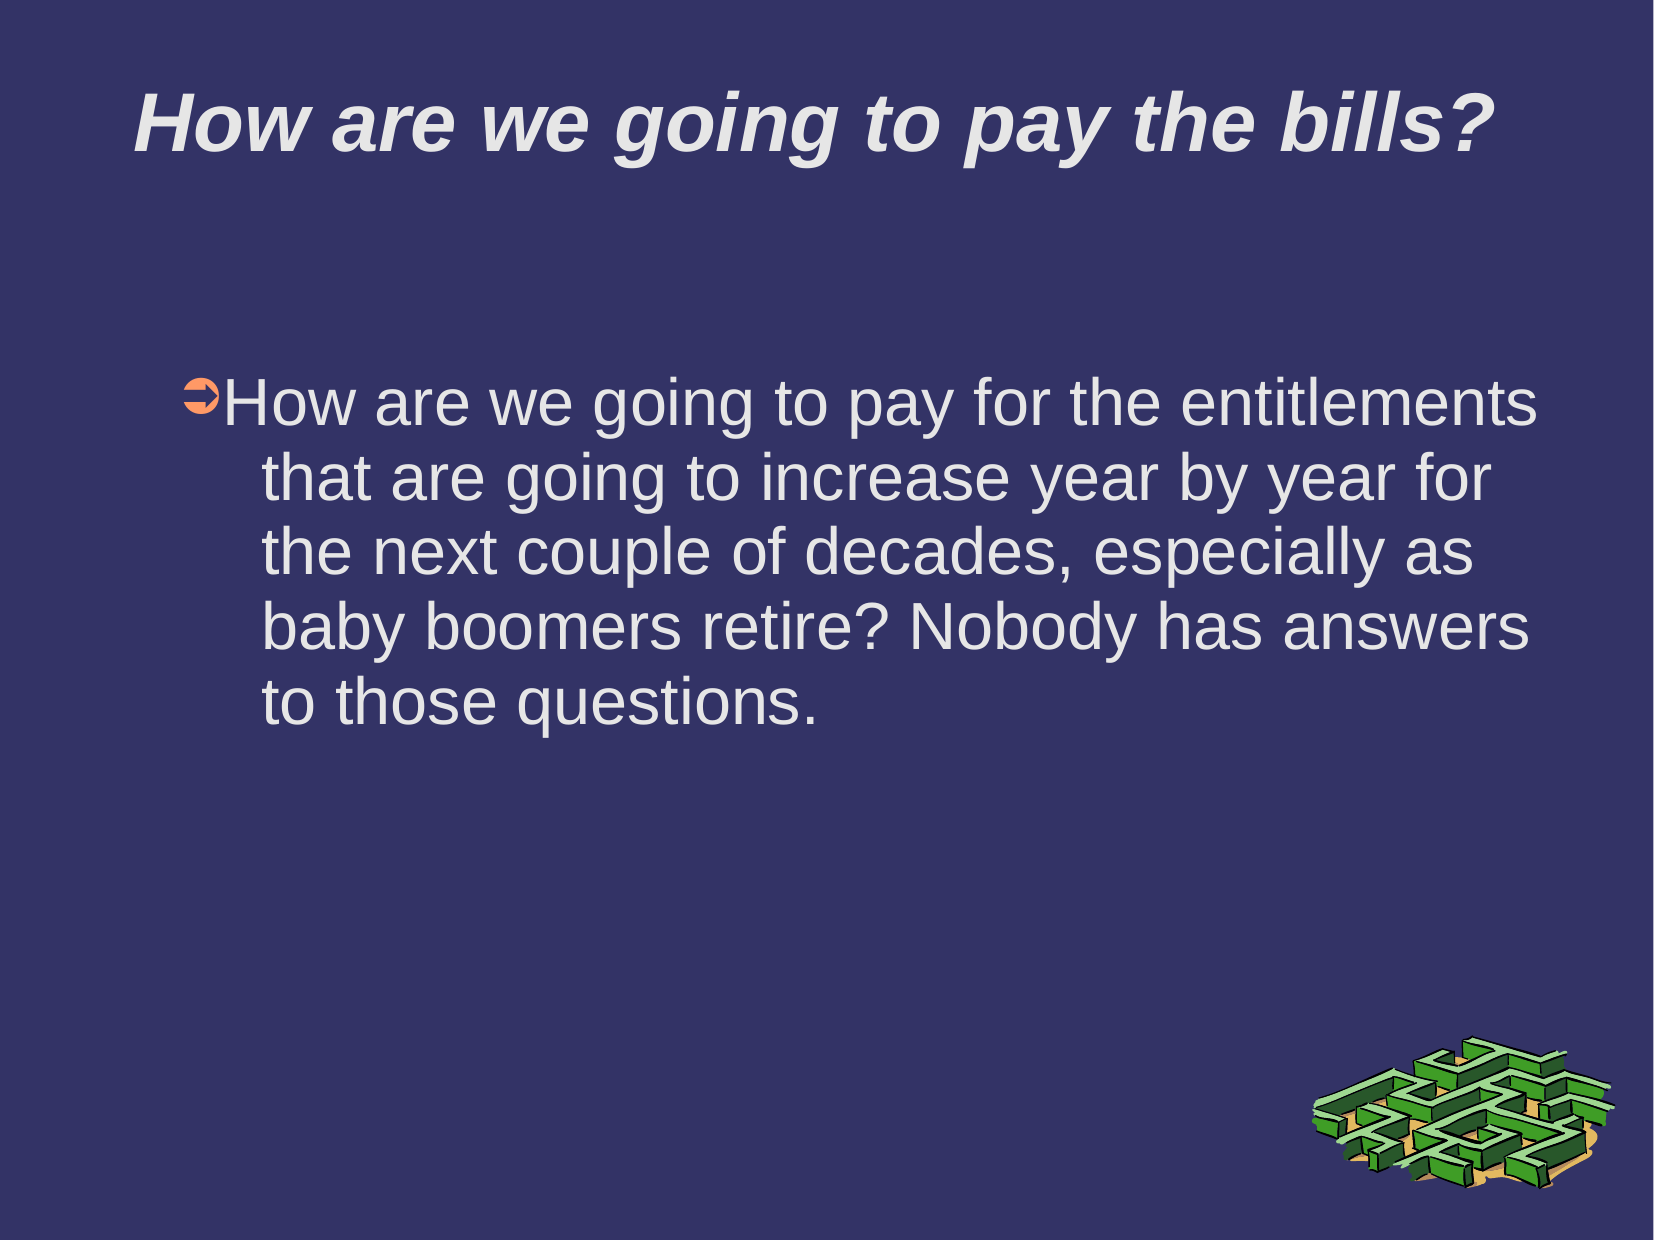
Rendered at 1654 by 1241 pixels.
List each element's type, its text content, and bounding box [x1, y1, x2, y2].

list How are we going to pay for the entitlements that are going to increase year by year for the next couple of decades, especially as baby boomers retire? Nobody has answers to those questions. [178, 364, 1570, 1132]
title How are we going to pay the bills? [121, 26, 1534, 219]
